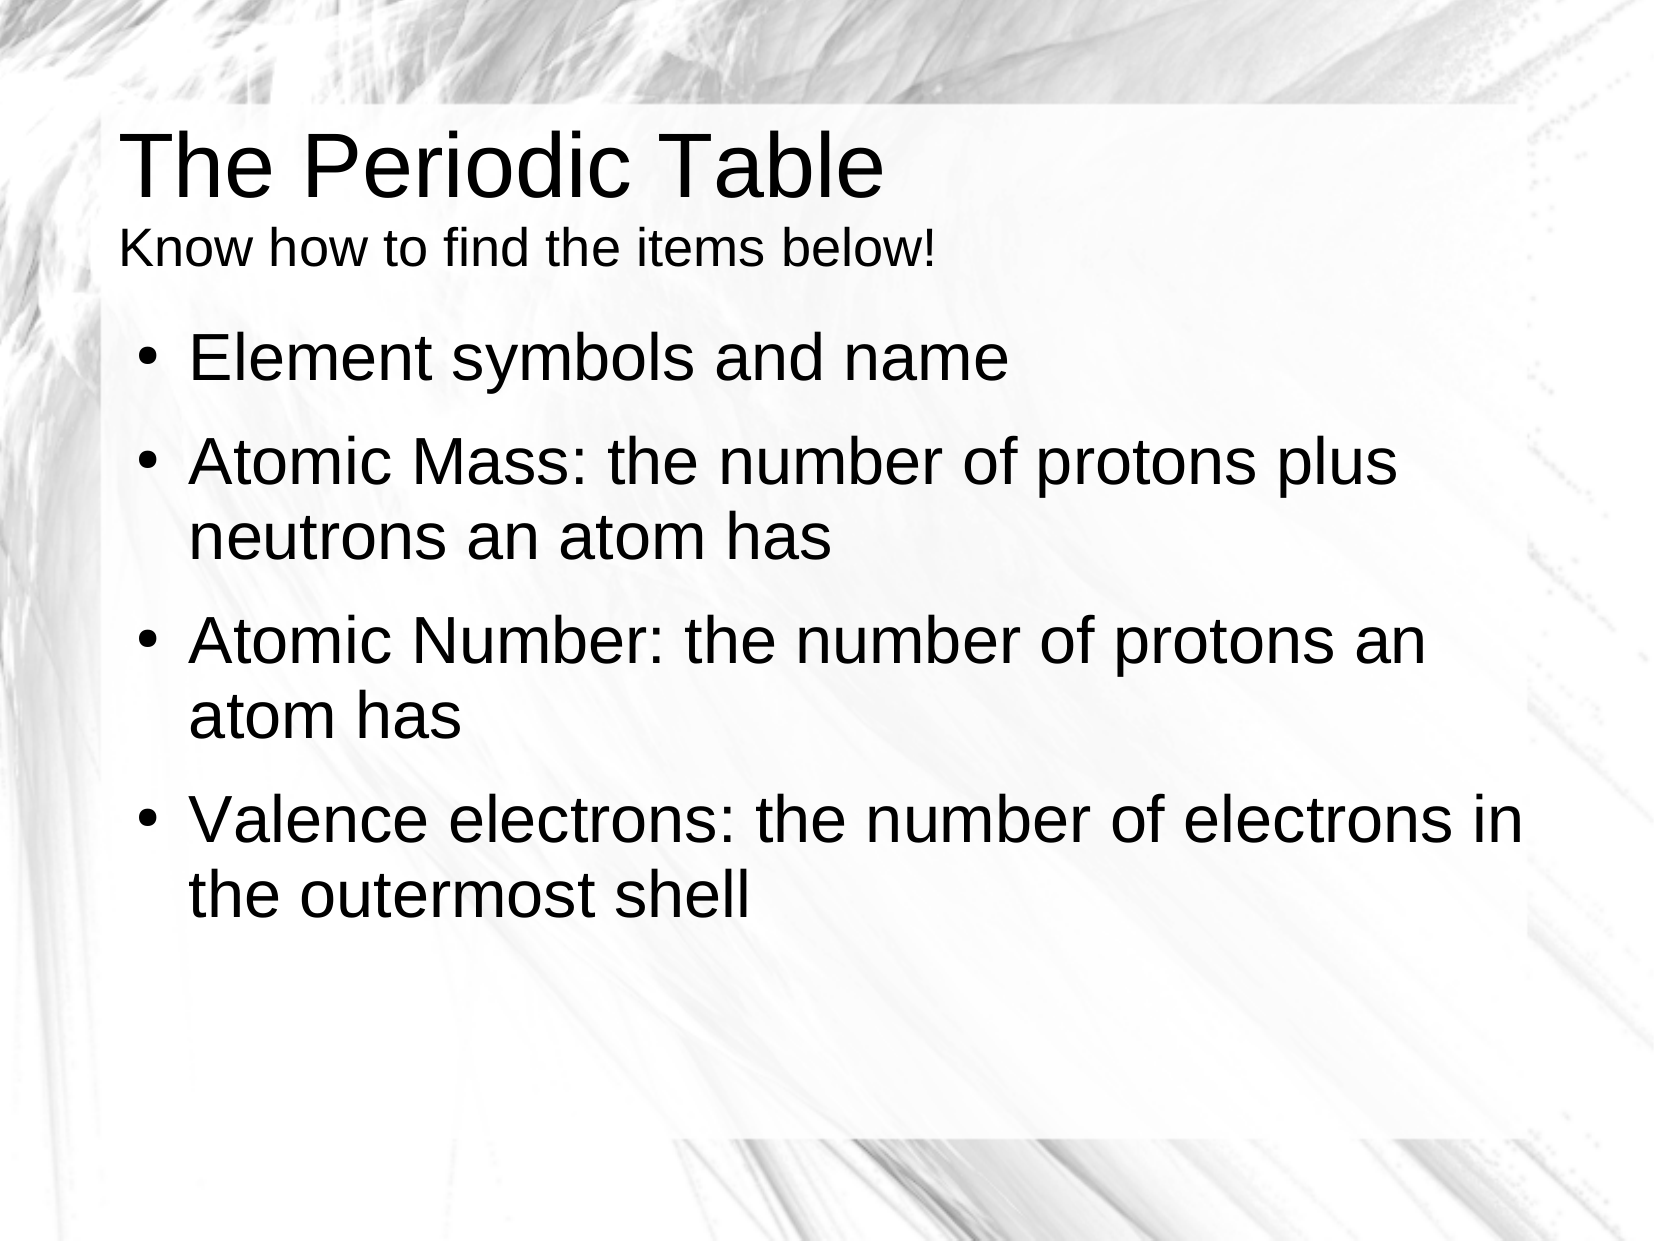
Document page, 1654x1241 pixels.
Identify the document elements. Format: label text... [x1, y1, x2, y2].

list Element symbols and name Atomic Mass: the number of protons plus neutrons an atom has Atomic Number: the number of protons an atom has Valence electrons: the number of electrons in the outermost shell [118, 319, 1571, 932]
picture [0, 0, 1654, 1241]
title The Periodic Table Know how to find the items below! [118, 114, 1506, 278]
